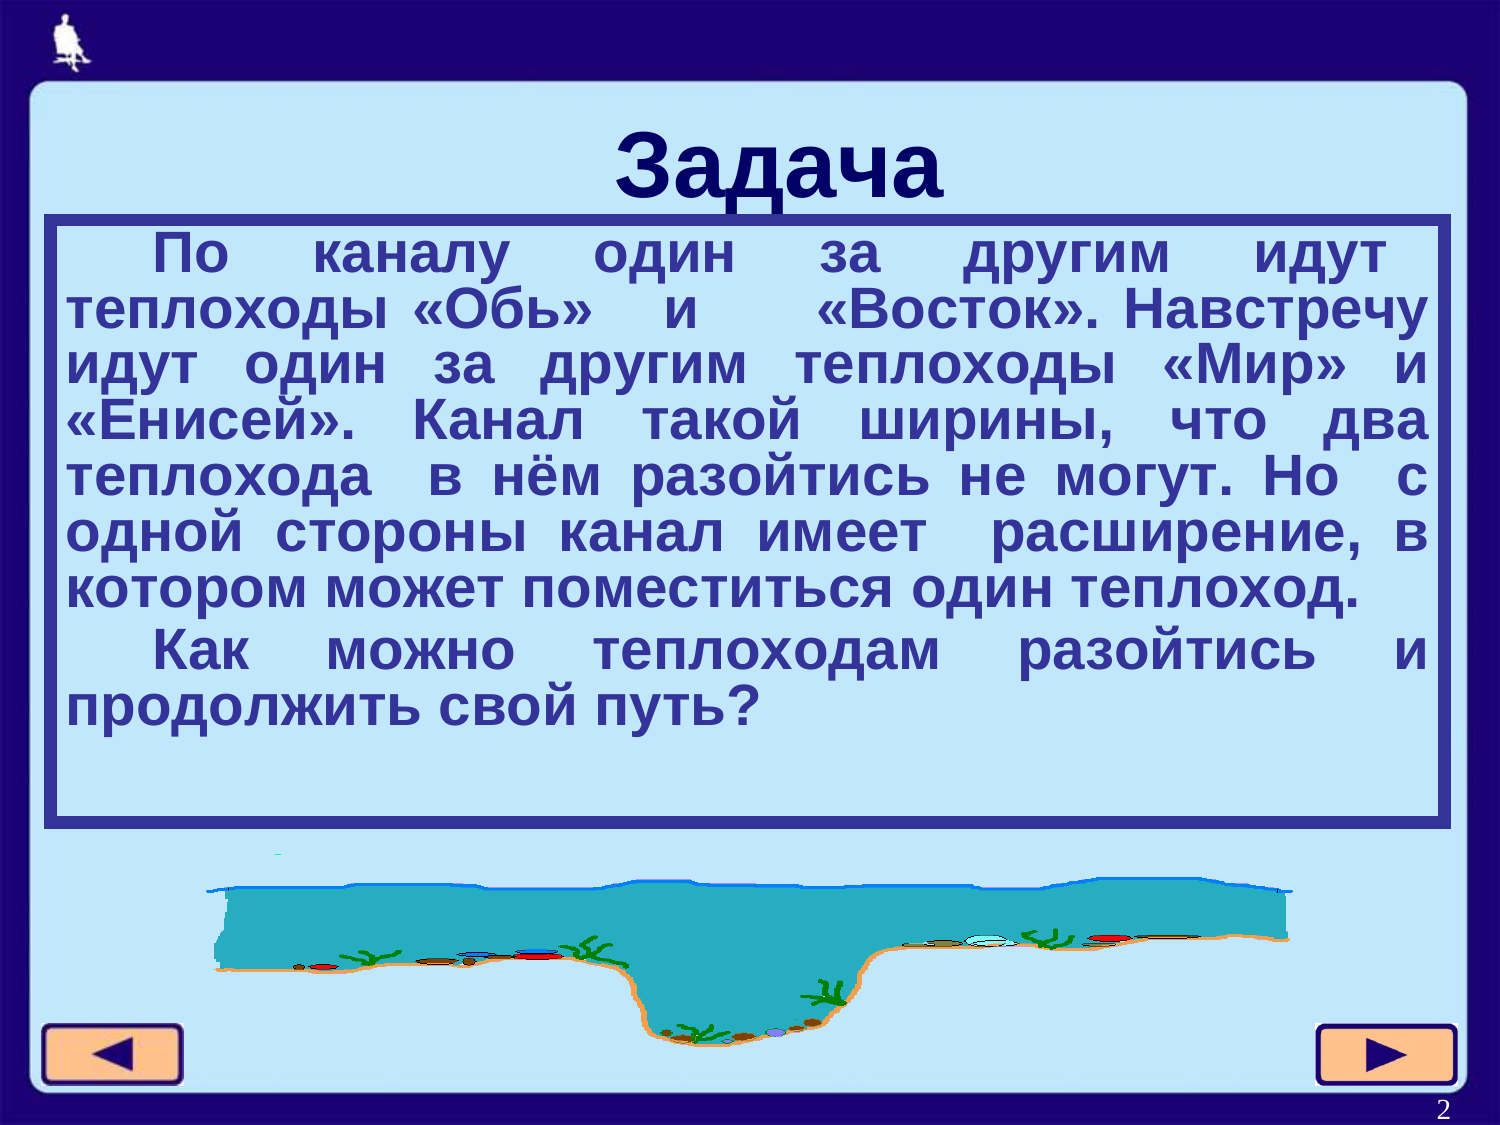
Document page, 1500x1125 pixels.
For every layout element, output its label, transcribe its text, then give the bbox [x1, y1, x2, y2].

picture [0, 0, 1500, 1125]
list По каналу один за другим идут теплоходы «Обь» и «Восток». Навстречу идут один за другим теплоходы «Мир» и «Енисей». Канал такой ширины, что два теплохода в нём разойтись не могут. Но с одной стороны канал имеет расширение, в котором может поместиться один теплоход. Как можно теплоходам разойтись и продолжить свой путь? [50, 220, 1445, 823]
text_box <номер> [1116, 1082, 1467, 1125]
title Задача [58, 66, 1500, 254]
